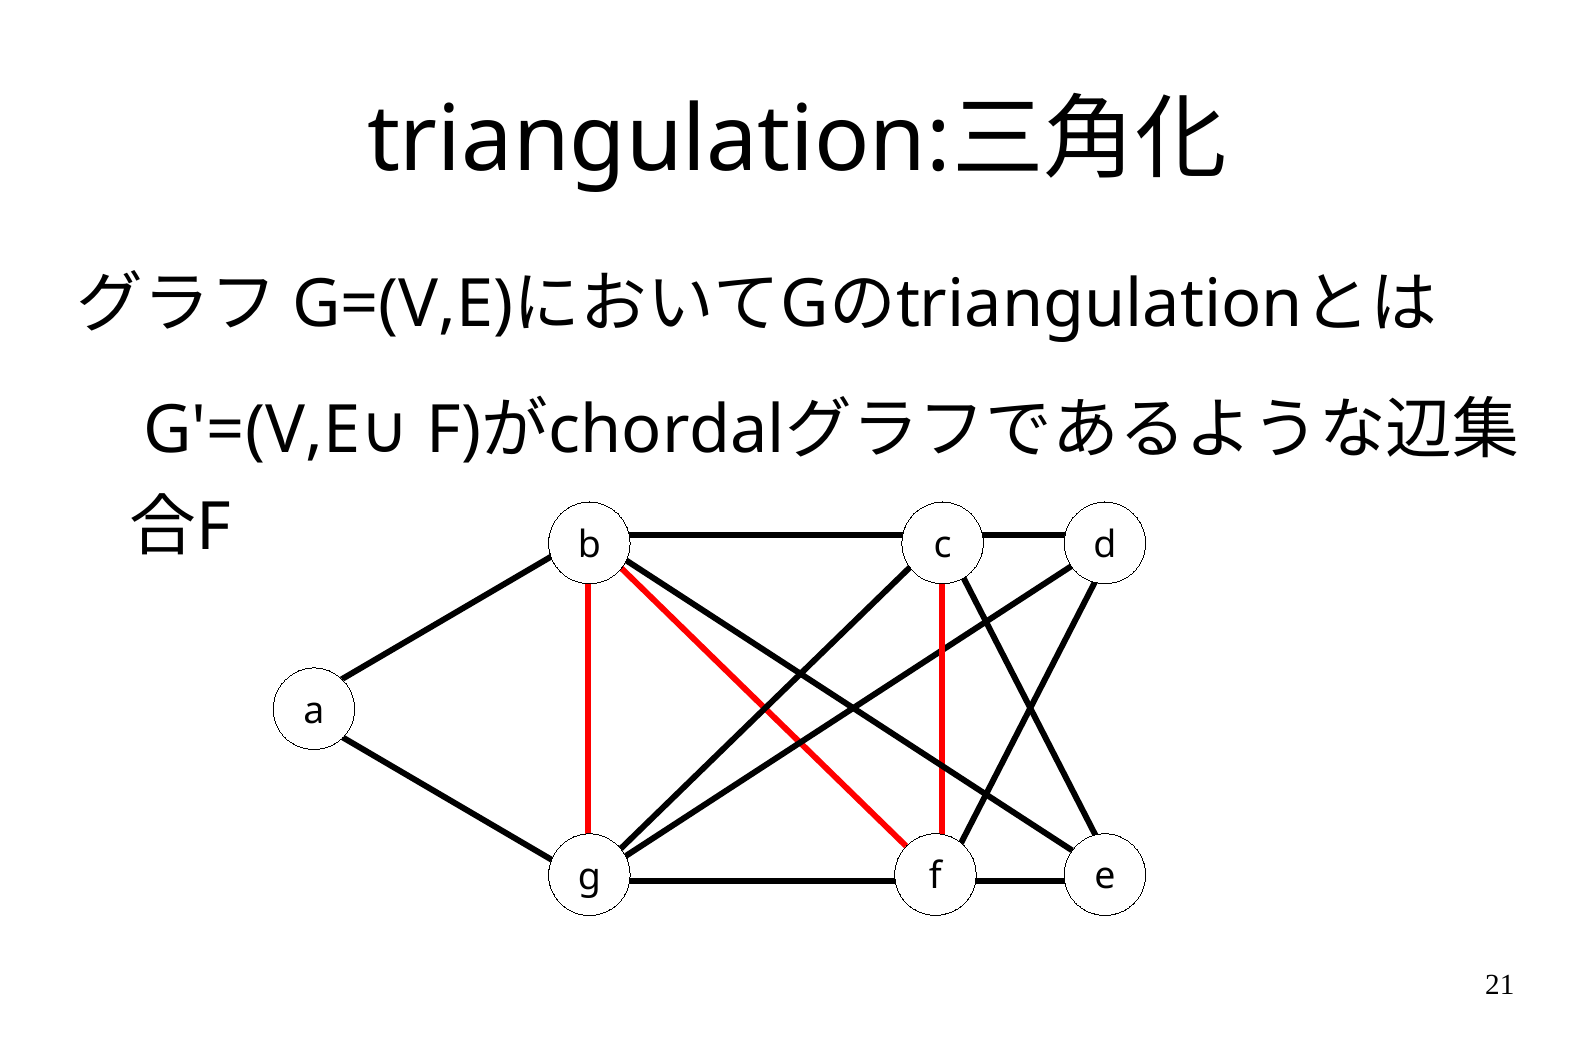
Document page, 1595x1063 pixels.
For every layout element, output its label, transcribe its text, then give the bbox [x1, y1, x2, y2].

text_box b [548, 501, 631, 584]
title triangulation:三角化 [79, 42, 1515, 220]
text_box a [273, 667, 355, 750]
text_box f [894, 833, 977, 916]
text_box g [548, 833, 631, 916]
text_box e [1064, 833, 1146, 916]
list グラフ G=(V,E)においてGのtriangulationとは G'=(V,E∪F)がchordalグラフであるような辺集合F F={(b,f),(b,g),(c,f)} [59, 248, 1536, 1034]
text_box c [901, 501, 984, 584]
text_box d [1064, 501, 1146, 584]
